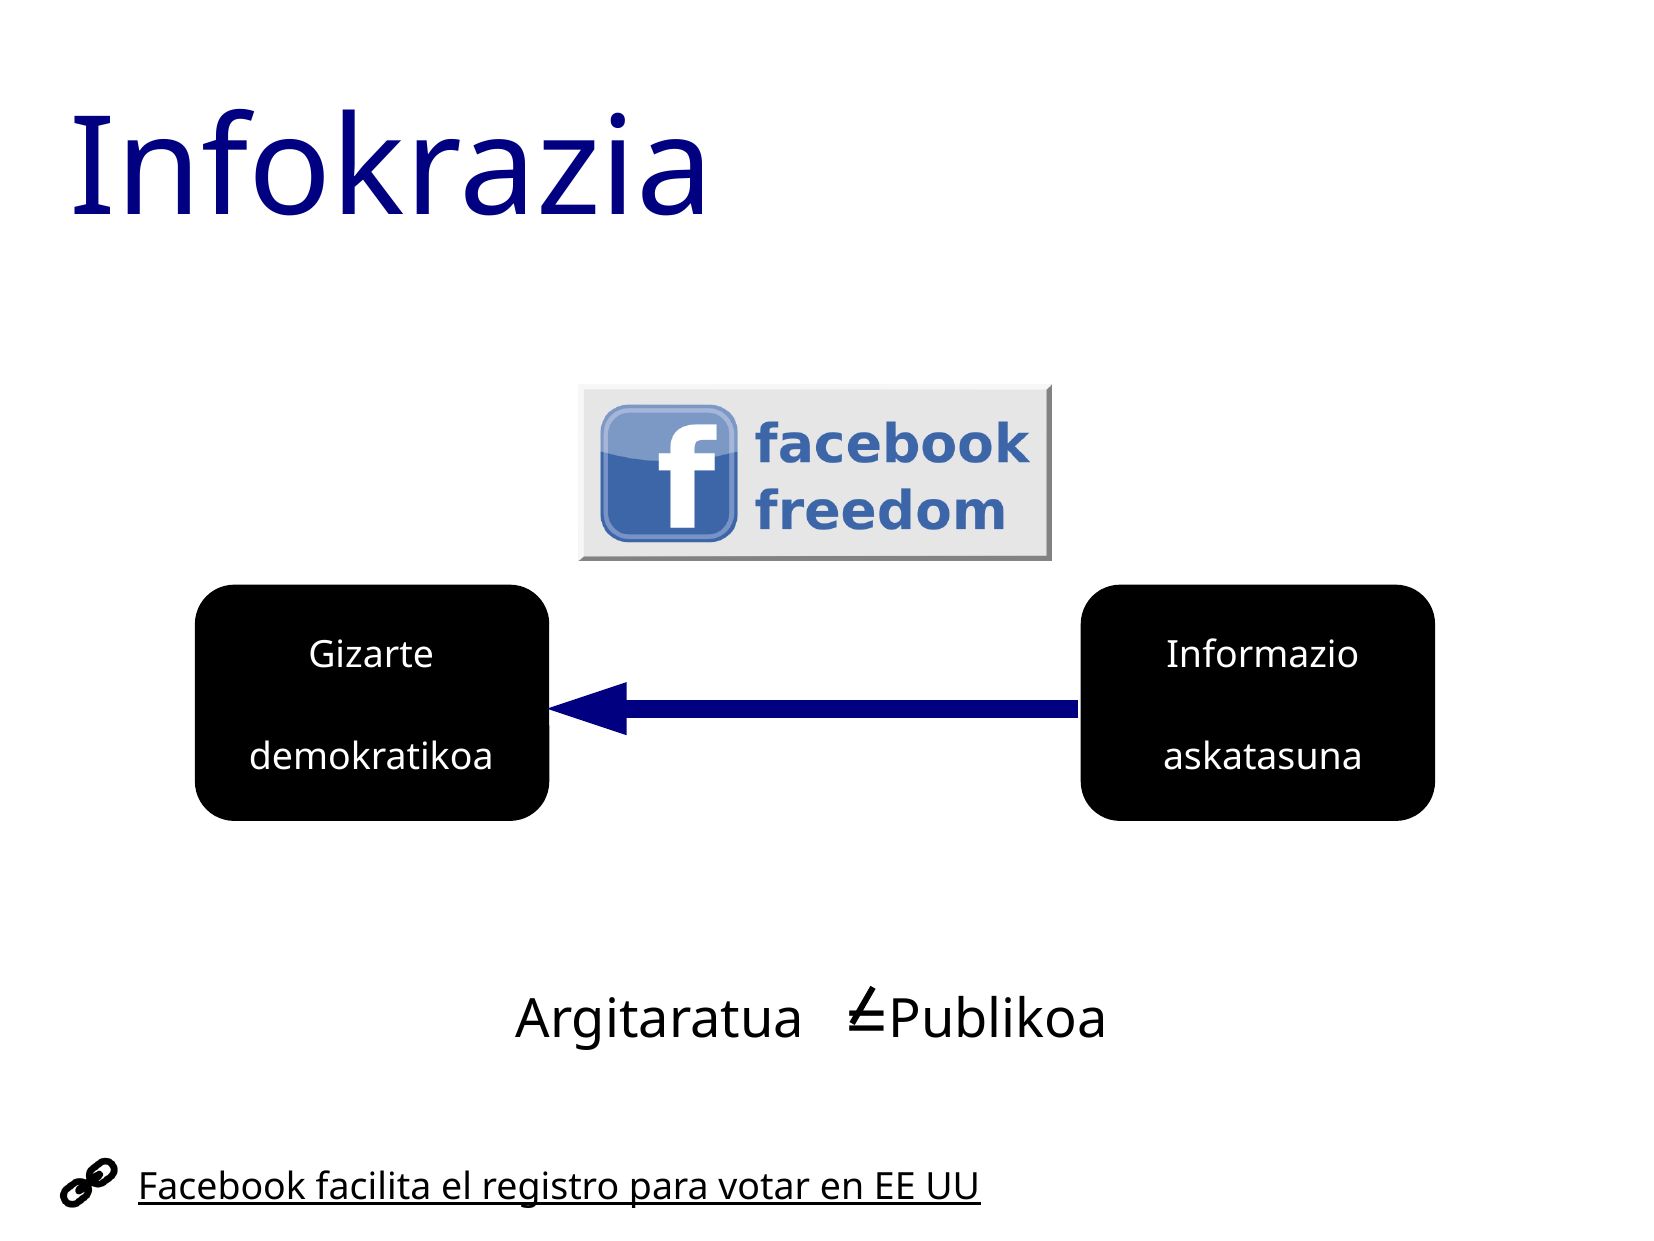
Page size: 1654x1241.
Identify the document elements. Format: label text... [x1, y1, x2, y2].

text_box Gizarte demokratikoa [193, 620, 550, 768]
text_box Facebook facilita el registro para votar en EE UU [123, 1151, 969, 1209]
text_box Argitaratua Publikoa [891, 972, 1625, 1048]
picture [58, 1156, 119, 1209]
text_box Infokrazia [55, 59, 844, 237]
text_box [1080, 584, 1436, 821]
text_box Argitaratua Publikoa [0, 972, 831, 1048]
text_box [194, 768, 550, 821]
text_box [195, 584, 550, 620]
picture [578, 384, 1052, 562]
text_box = [831, 959, 891, 1059]
text_box Informazio askatasuna [1085, 620, 1441, 768]
